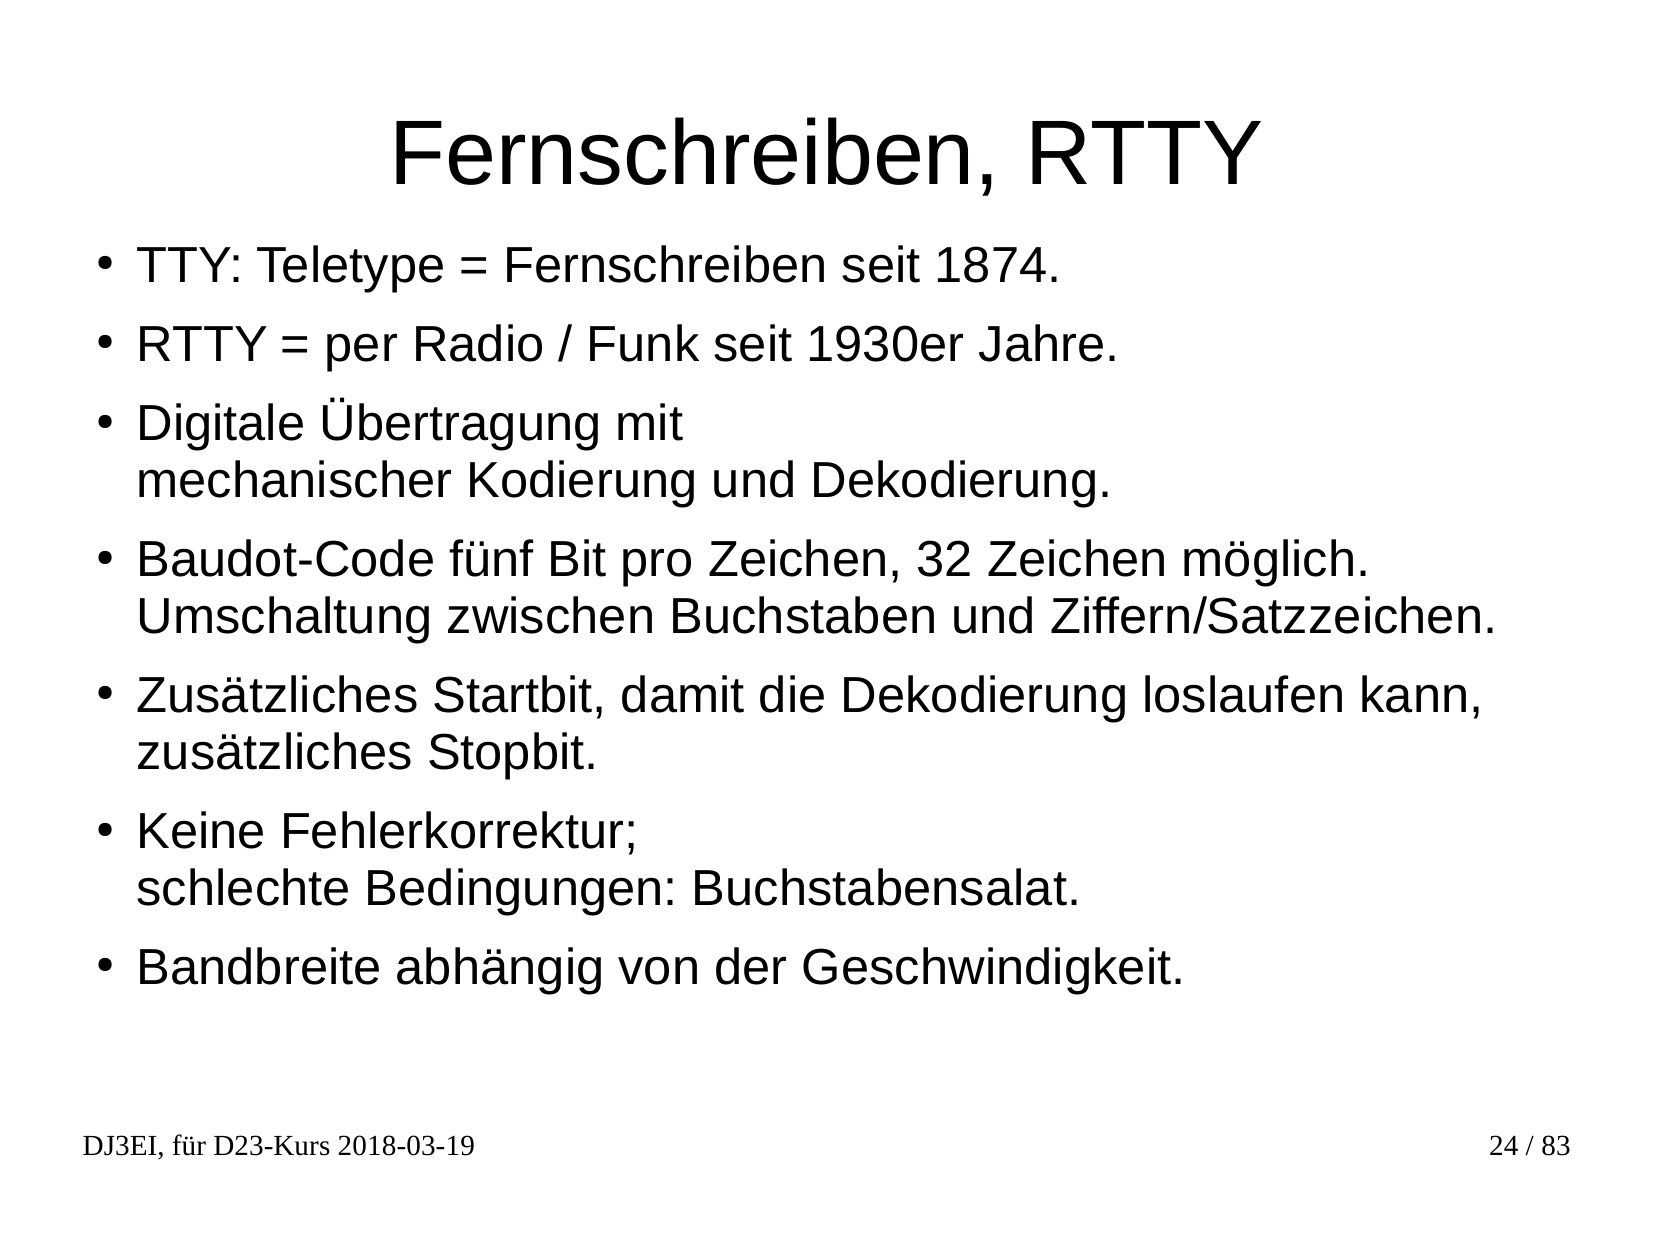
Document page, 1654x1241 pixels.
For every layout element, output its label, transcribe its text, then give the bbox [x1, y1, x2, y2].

title Fernschreiben, RTTY [82, 49, 1571, 236]
list TTY: Teletype = Fernschreiben seit 1874. RTTY = per Radio / Funk seit 1930er Jahre. Digitale Übertragung mit mechanischer Kodierung und Dekodierung. Baudot-Code fünf Bit pro Zeichen, 32 Zeichen möglich. Umschaltung zwischen Buchstaben und Ziffern/Satzzeichen. Zusätzliches Startbit, damit die Dekodierung loslaufen kann, zusätzliches Stopbit. Keine Fehlerkorrektur; schlechte Bedingungen: Buchstabensalat. Bandbreite abhängig von der Geschwindigkeit. [82, 236, 1571, 1010]
